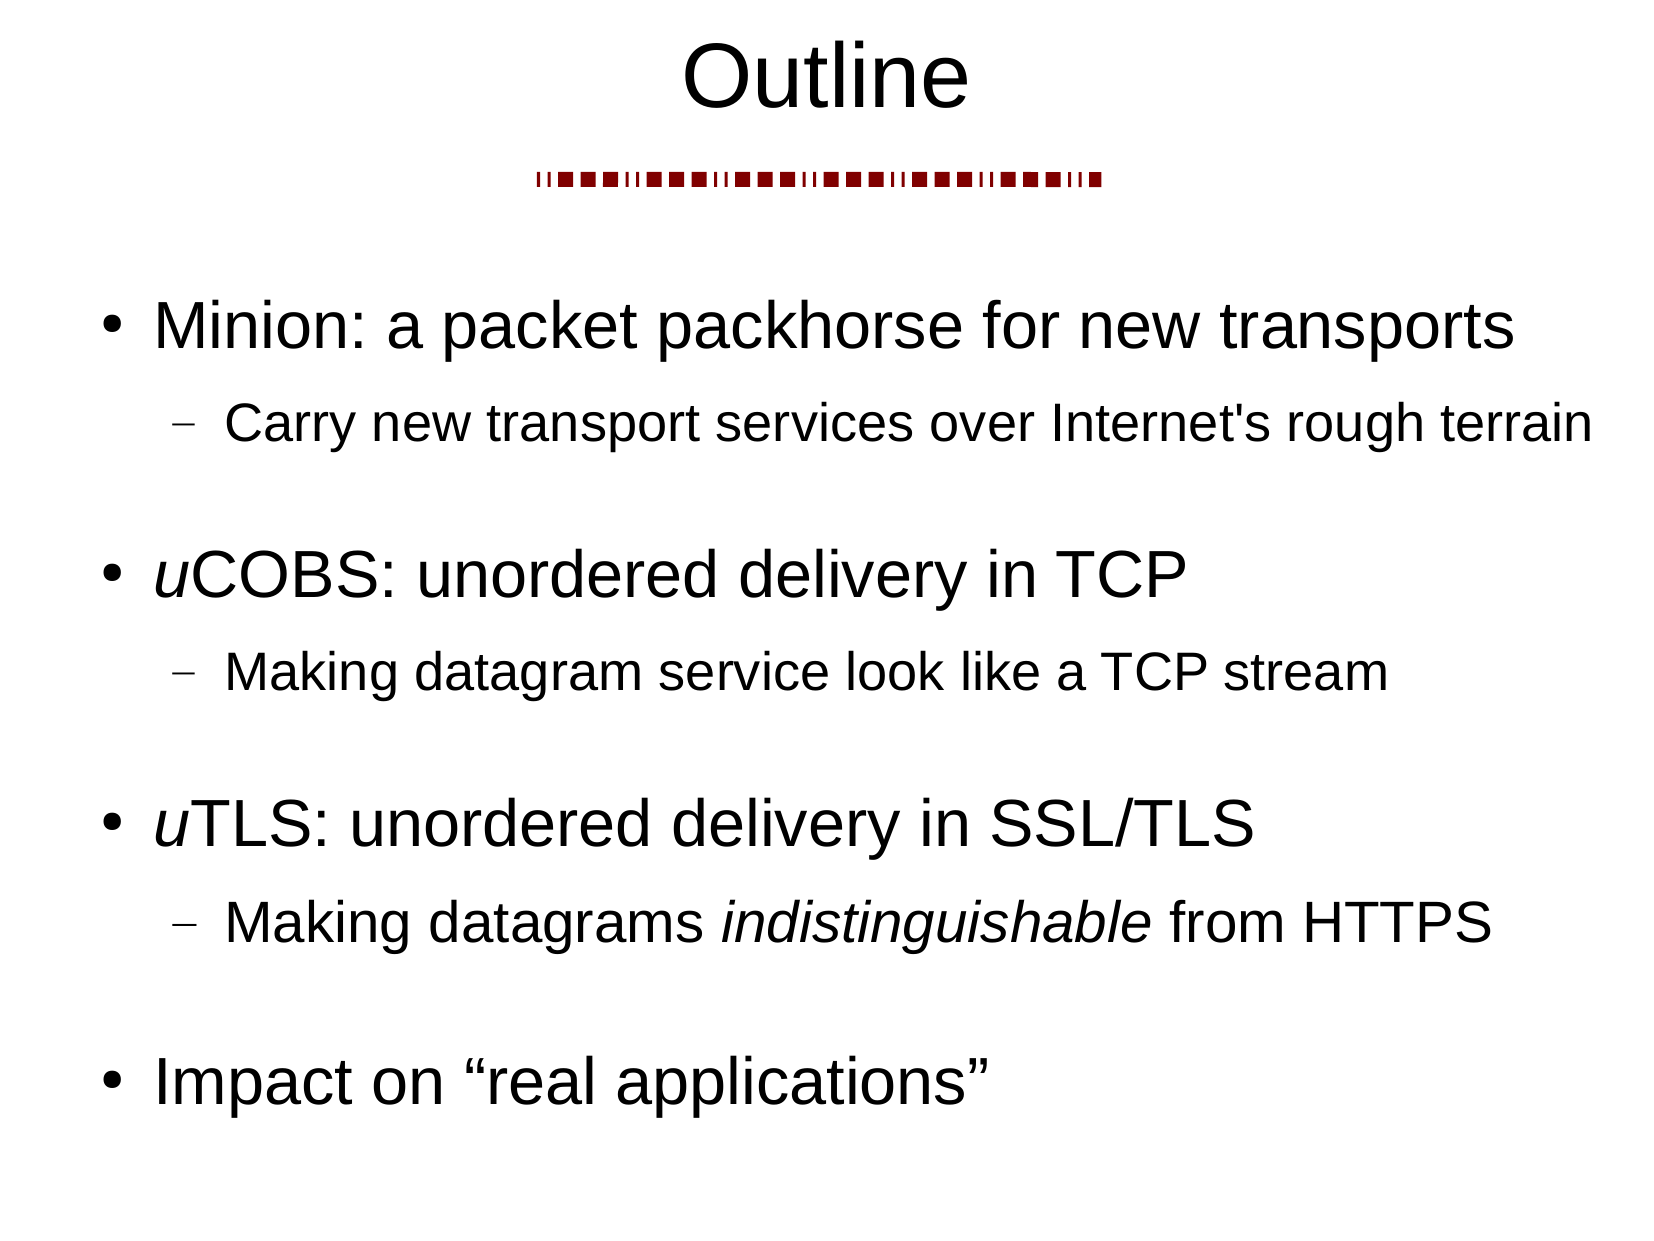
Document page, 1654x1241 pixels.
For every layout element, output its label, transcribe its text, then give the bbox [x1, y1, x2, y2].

list Minion: a packet packhorse for new transports Carry new transport services over Internet's rough terrain uCOBS: unordered delivery in TCP Making datagram service look like a TCP stream uTLS: unordered delivery in SSL/TLS Making datagrams indistinguishable from HTTPS Impact on “real applications” [82, 183, 1613, 1118]
title Outline [82, 0, 1571, 183]
